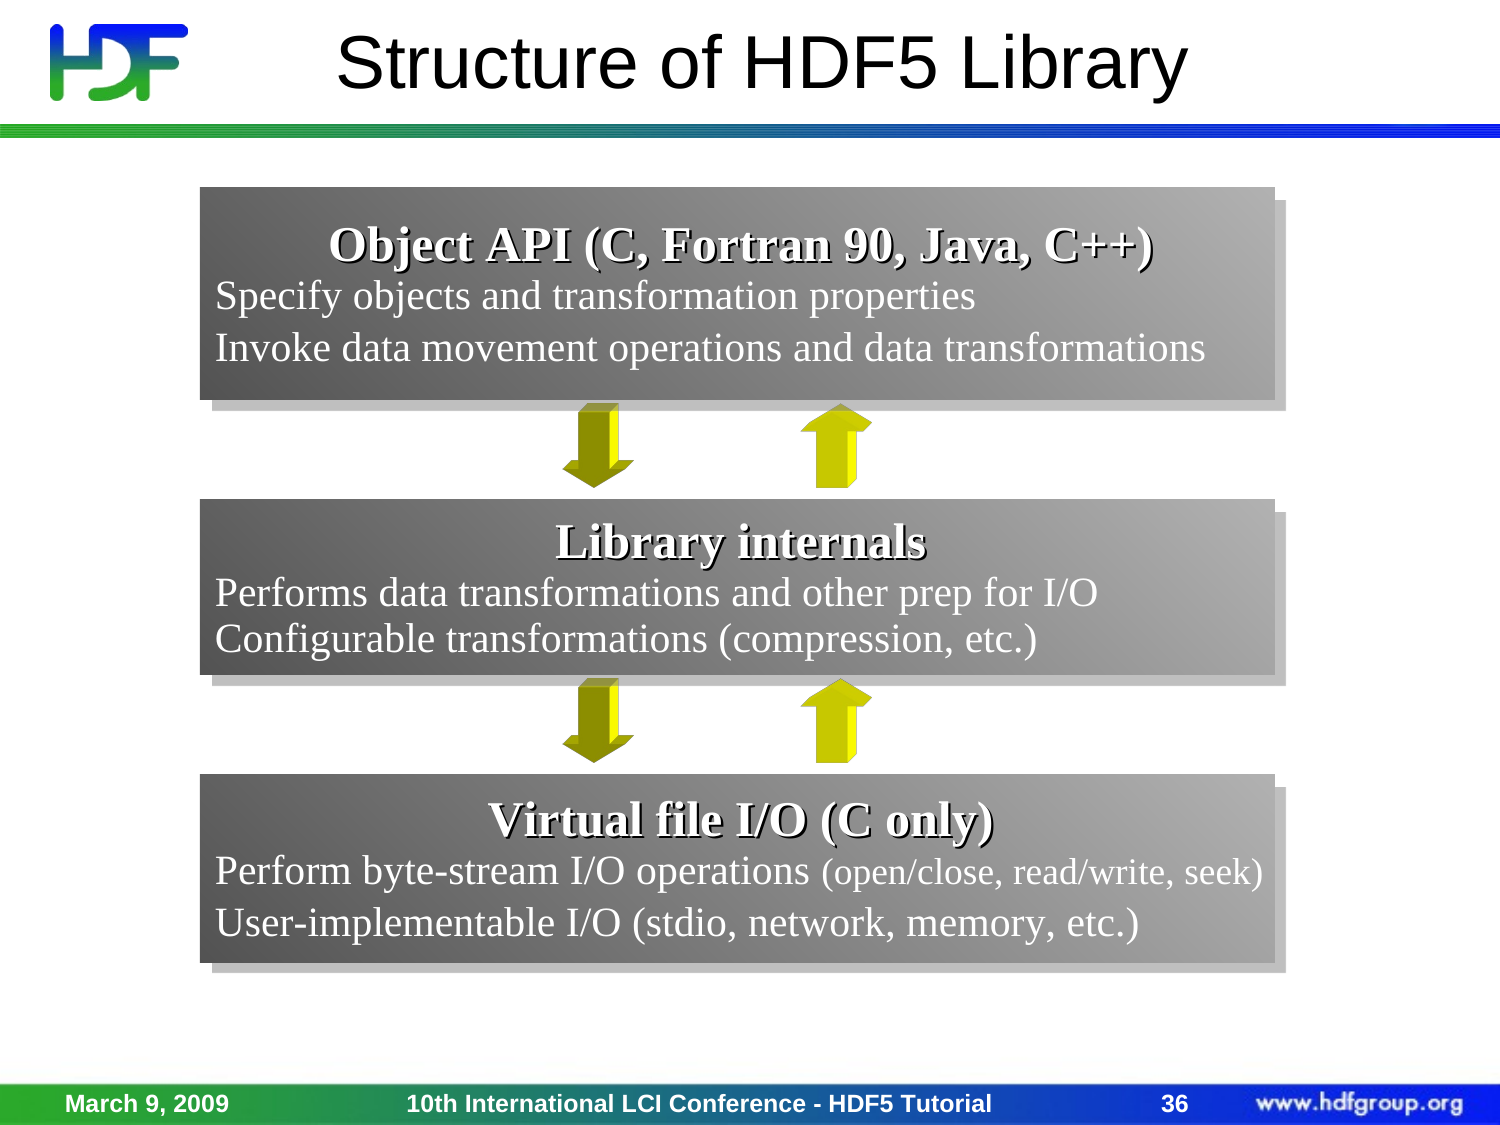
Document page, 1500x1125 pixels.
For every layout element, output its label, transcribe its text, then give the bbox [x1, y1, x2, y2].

text_box [566, 688, 622, 762]
text_box <number> [1112, 1087, 1238, 1125]
text_box March 9, 2009 [49, 1087, 374, 1125]
text_box [804, 689, 860, 763]
text_box [566, 413, 622, 487]
text_box 10th International LCI Conference - HDF5 Tutorial [374, 1087, 1026, 1125]
title Structure of HDF5 Library [187, 13, 1338, 113]
text_box Virtual file I/O (C only) Perform byte-stream I/O operations (open/close, read/write, seek) User-implementable I/O (stdio, network, memory, etc.) [199, 774, 1275, 963]
picture [0, 0, 1500, 1125]
text_box Object API (C, Fortran 90, Java, C++) Specify objects and transformation properties Invoke data movement operations and data transformations [199, 187, 1275, 400]
text_box [804, 414, 860, 488]
text_box Library internals Performs data transformations and other prep for I/O Configurable transformations (compression, etc.) [199, 499, 1275, 675]
